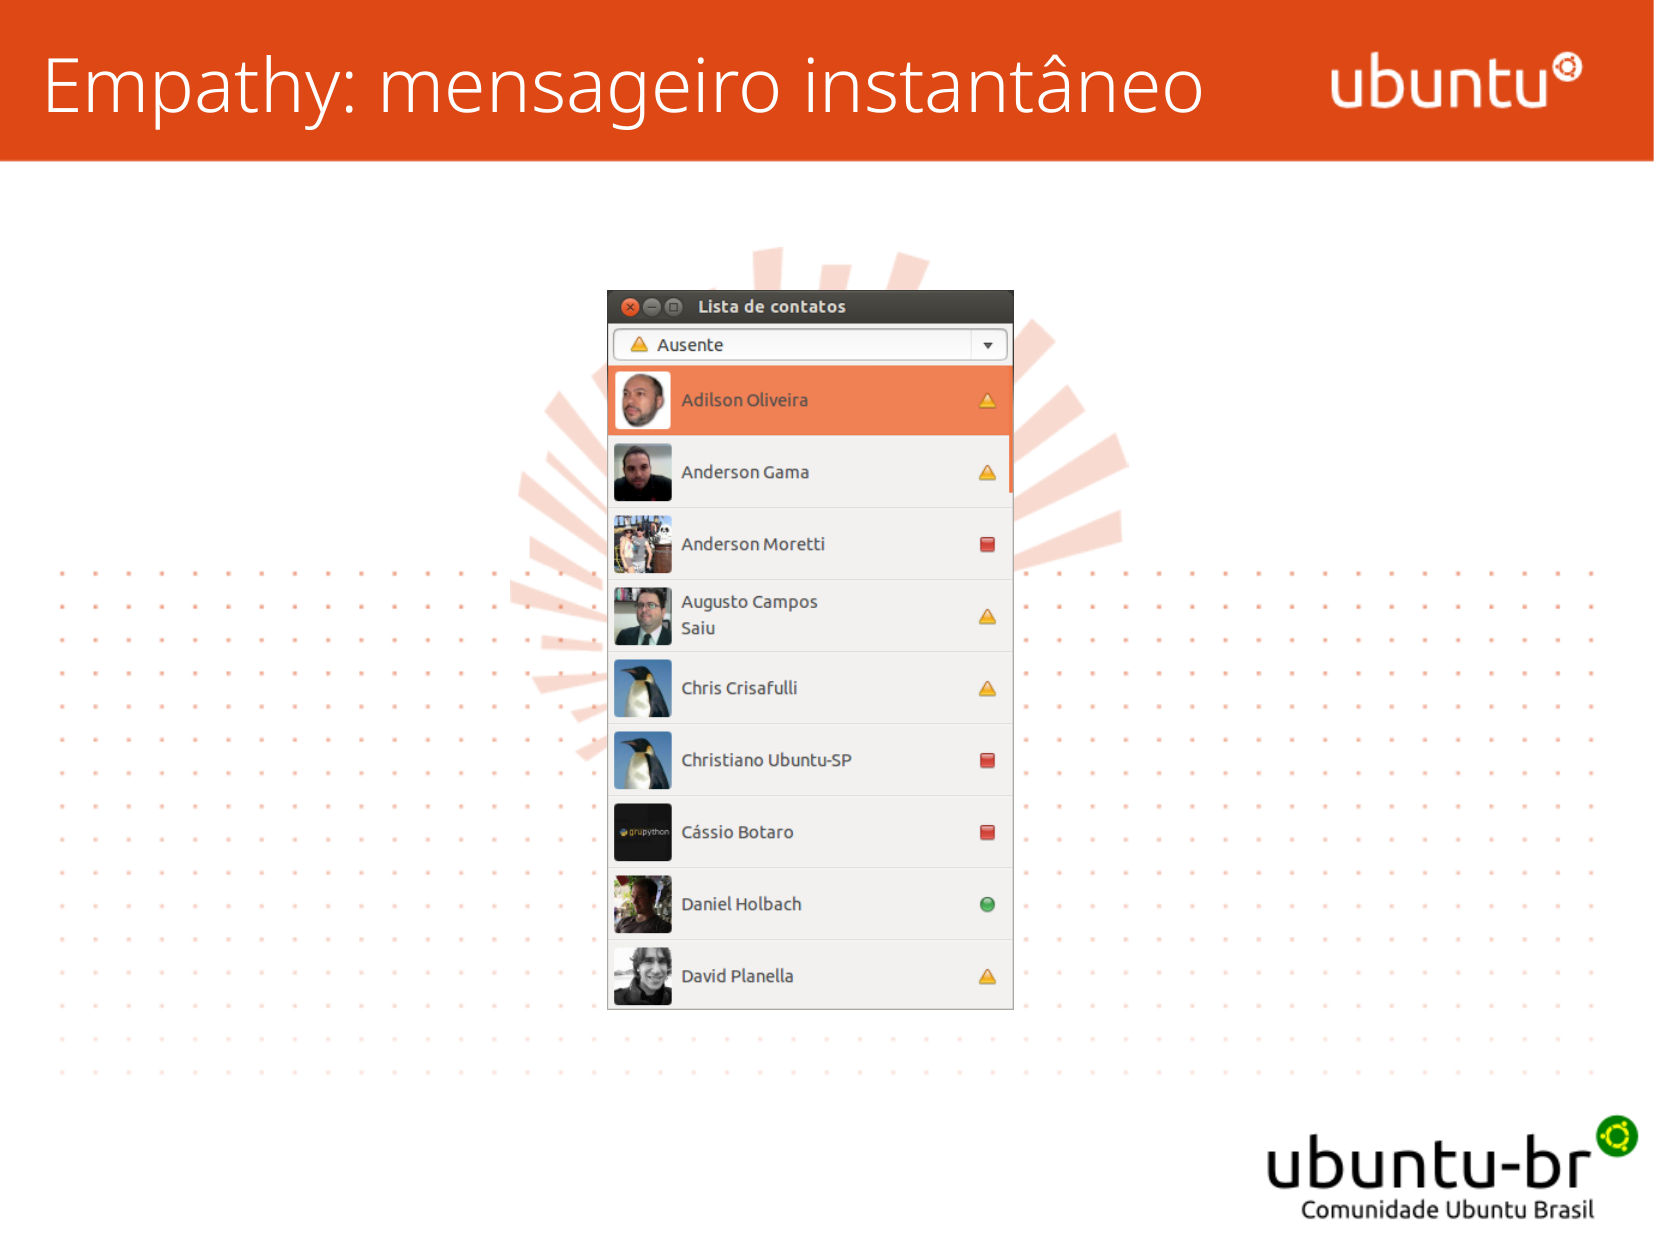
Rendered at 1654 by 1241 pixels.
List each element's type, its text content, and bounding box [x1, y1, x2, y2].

picture [0, 0, 1654, 1241]
title Empathy: mensageiro instantâneo [41, 31, 1300, 136]
